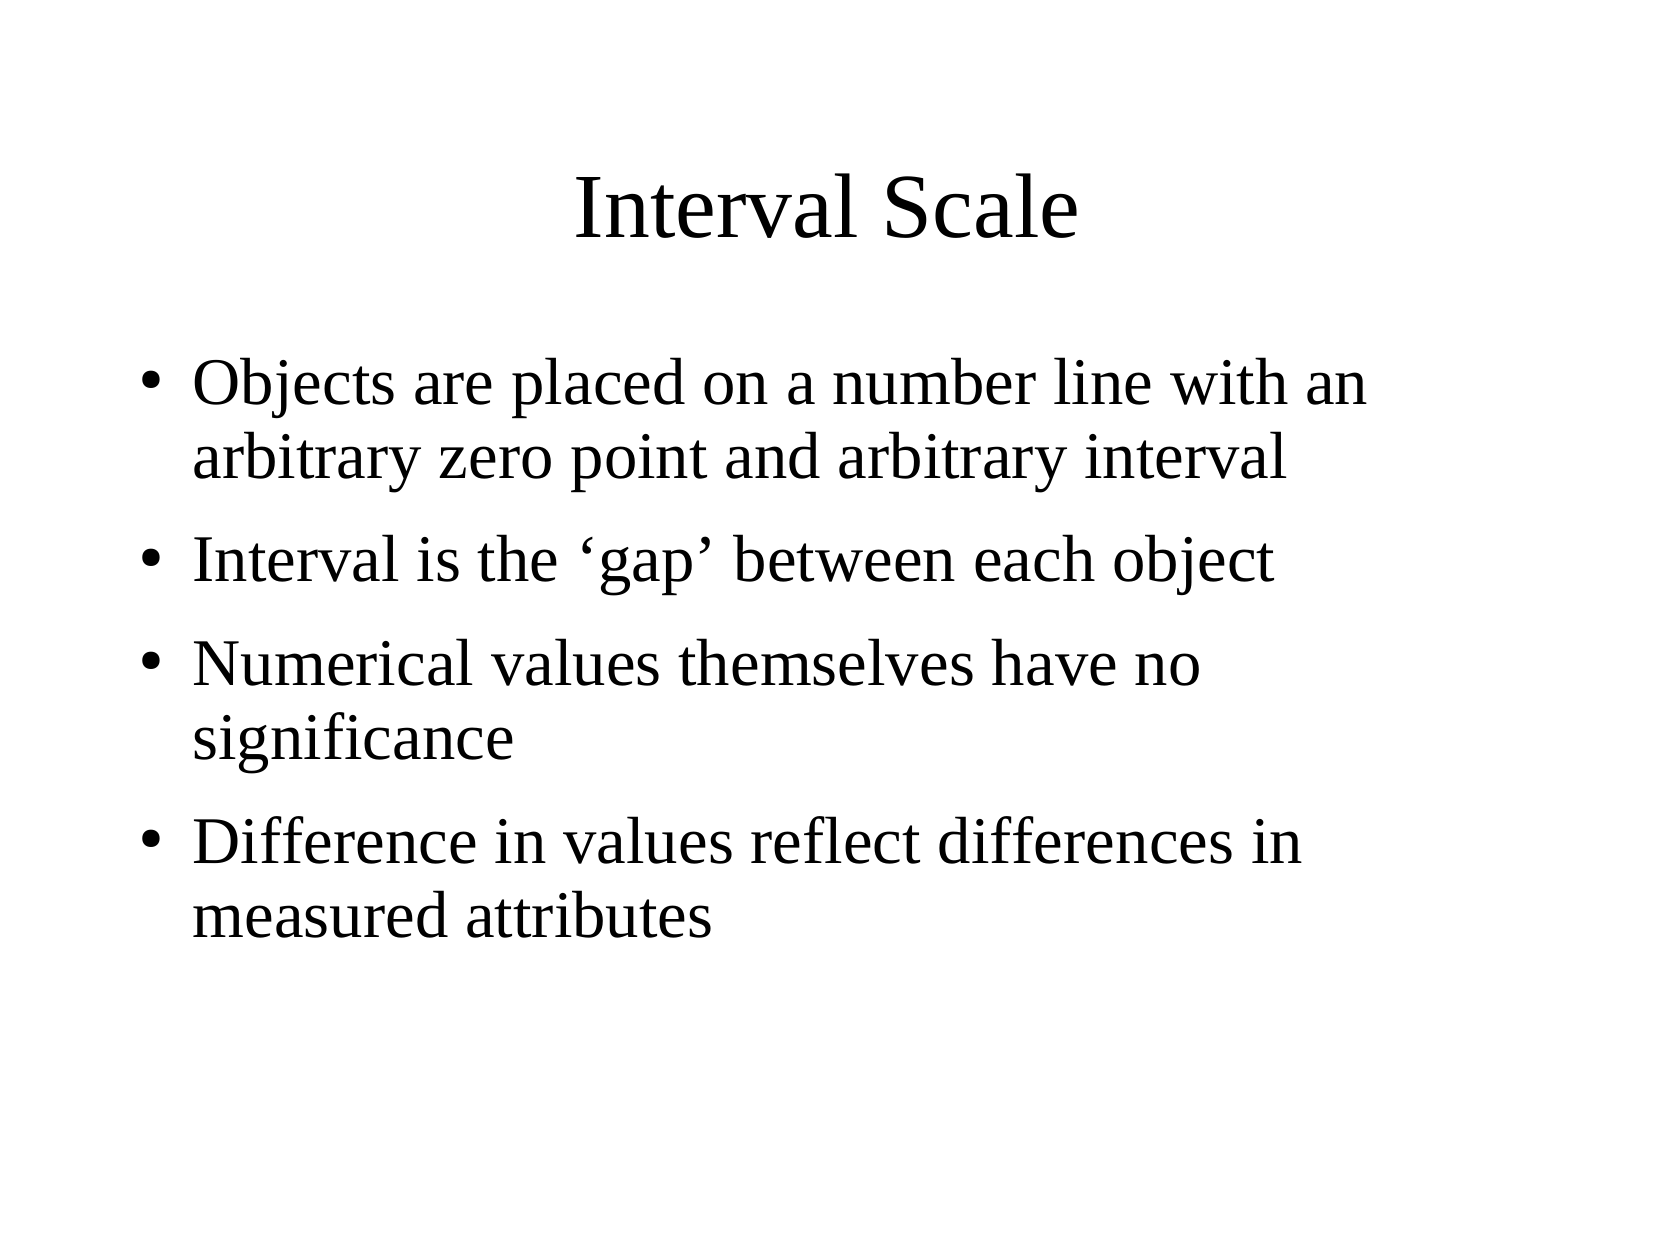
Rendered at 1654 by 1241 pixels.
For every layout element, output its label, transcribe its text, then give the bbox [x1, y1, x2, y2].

list Objects are placed on a number line with an arbitrary zero point and arbitrary interval Interval is the ‘gap’ between each object Numerical values themselves have no significance Difference in values reflect differences in measured attributes [121, 344, 1534, 1127]
title Interval Scale [121, 102, 1534, 311]
